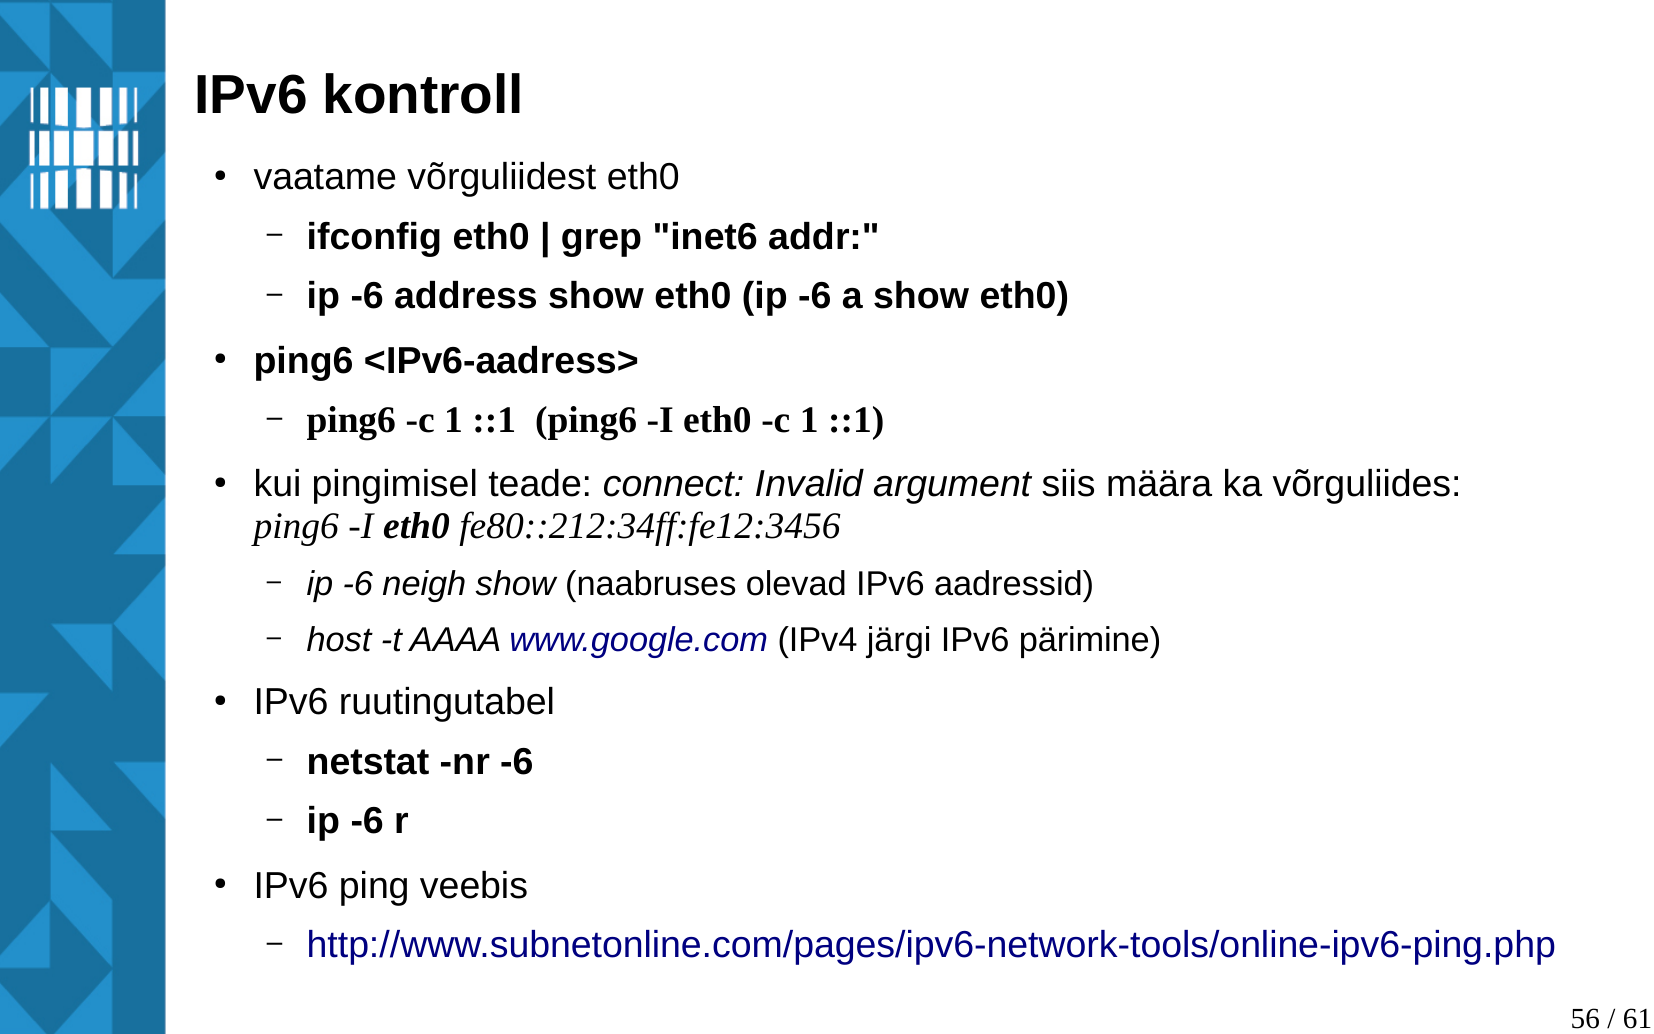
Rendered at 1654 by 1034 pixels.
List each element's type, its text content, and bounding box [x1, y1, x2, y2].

list vaatame võrguliidest eth0 ifconfig eth0 | grep "inet6 addr:" ip -6 address show eth0 (ip -6 a show eth0) ping6 <IPv6-aadress> ping6 -c 1 ::1 (ping6 -I eth0 -c 1 ::1) kui pingimisel teade: connect: Invalid argument siis määra ka võrguliides: ping6 -I eth0 fe80::212:34ff:fe12:3456 ip -6 neigh show (naabruses olevad IPv6 aadressid) host -t AAAA www.google.com (IPv4 järgi IPv6 pärimine) IPv6 ruutingutabel netstat -nr -6 ip -6 r IPv6 ping veebis http://www.subnetonline.com/pages/ipv6-network-tools/online-ipv6-ping.php [200, 155, 1569, 1004]
title IPv6 kontroll [194, 41, 1595, 148]
